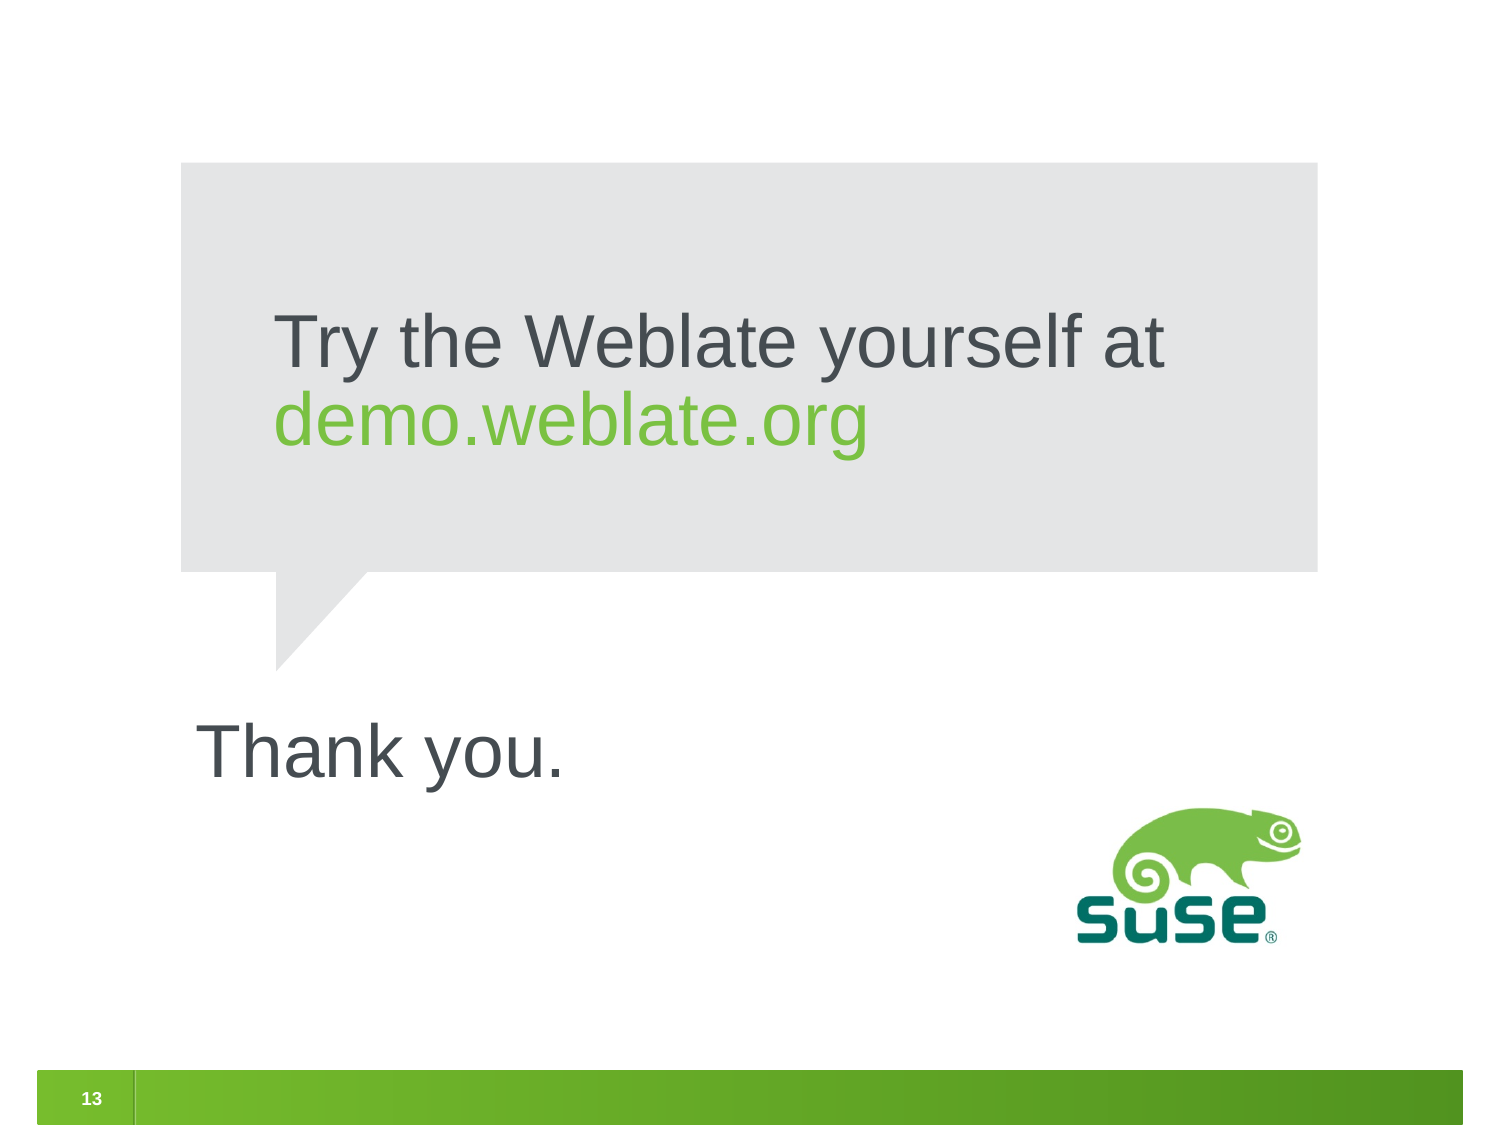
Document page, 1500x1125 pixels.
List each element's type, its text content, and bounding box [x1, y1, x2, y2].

picture [1075, 806, 1304, 947]
text_box Try the Weblate yourself at demo.weblate.org [259, 213, 1334, 469]
